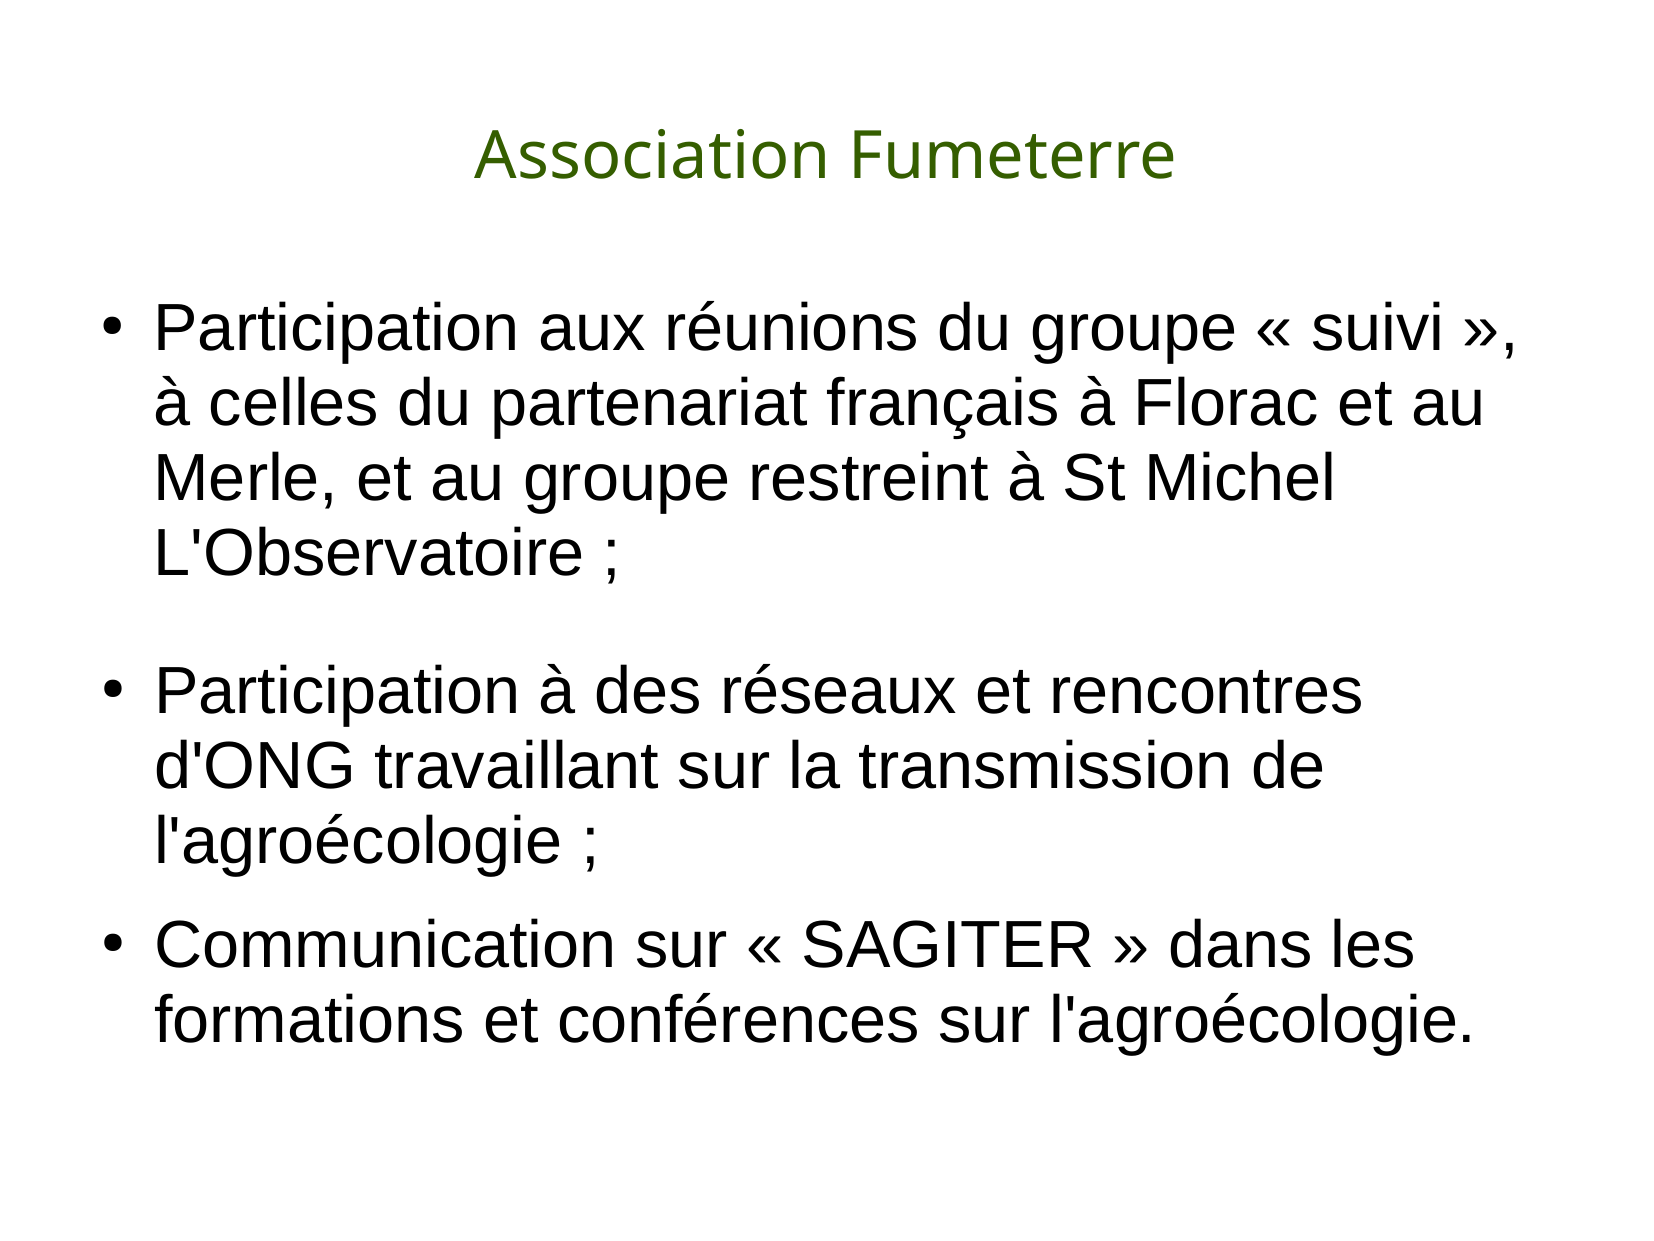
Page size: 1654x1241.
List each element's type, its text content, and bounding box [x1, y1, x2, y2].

title Association Fumeterre [82, 49, 1571, 257]
list Participation aux réunions du groupe « suivi », à celles du partenariat français à Florac et au Merle, et au groupe restreint à St Michel L'Observatoire ; [82, 290, 1571, 681]
text_box Participation à des réseaux et rencontres d'ONG travaillant sur la transmission de l'agroécologie ; Communication sur « SAGITER » dans les formations et conférences sur l'agroécologie. [83, 653, 1501, 818]
